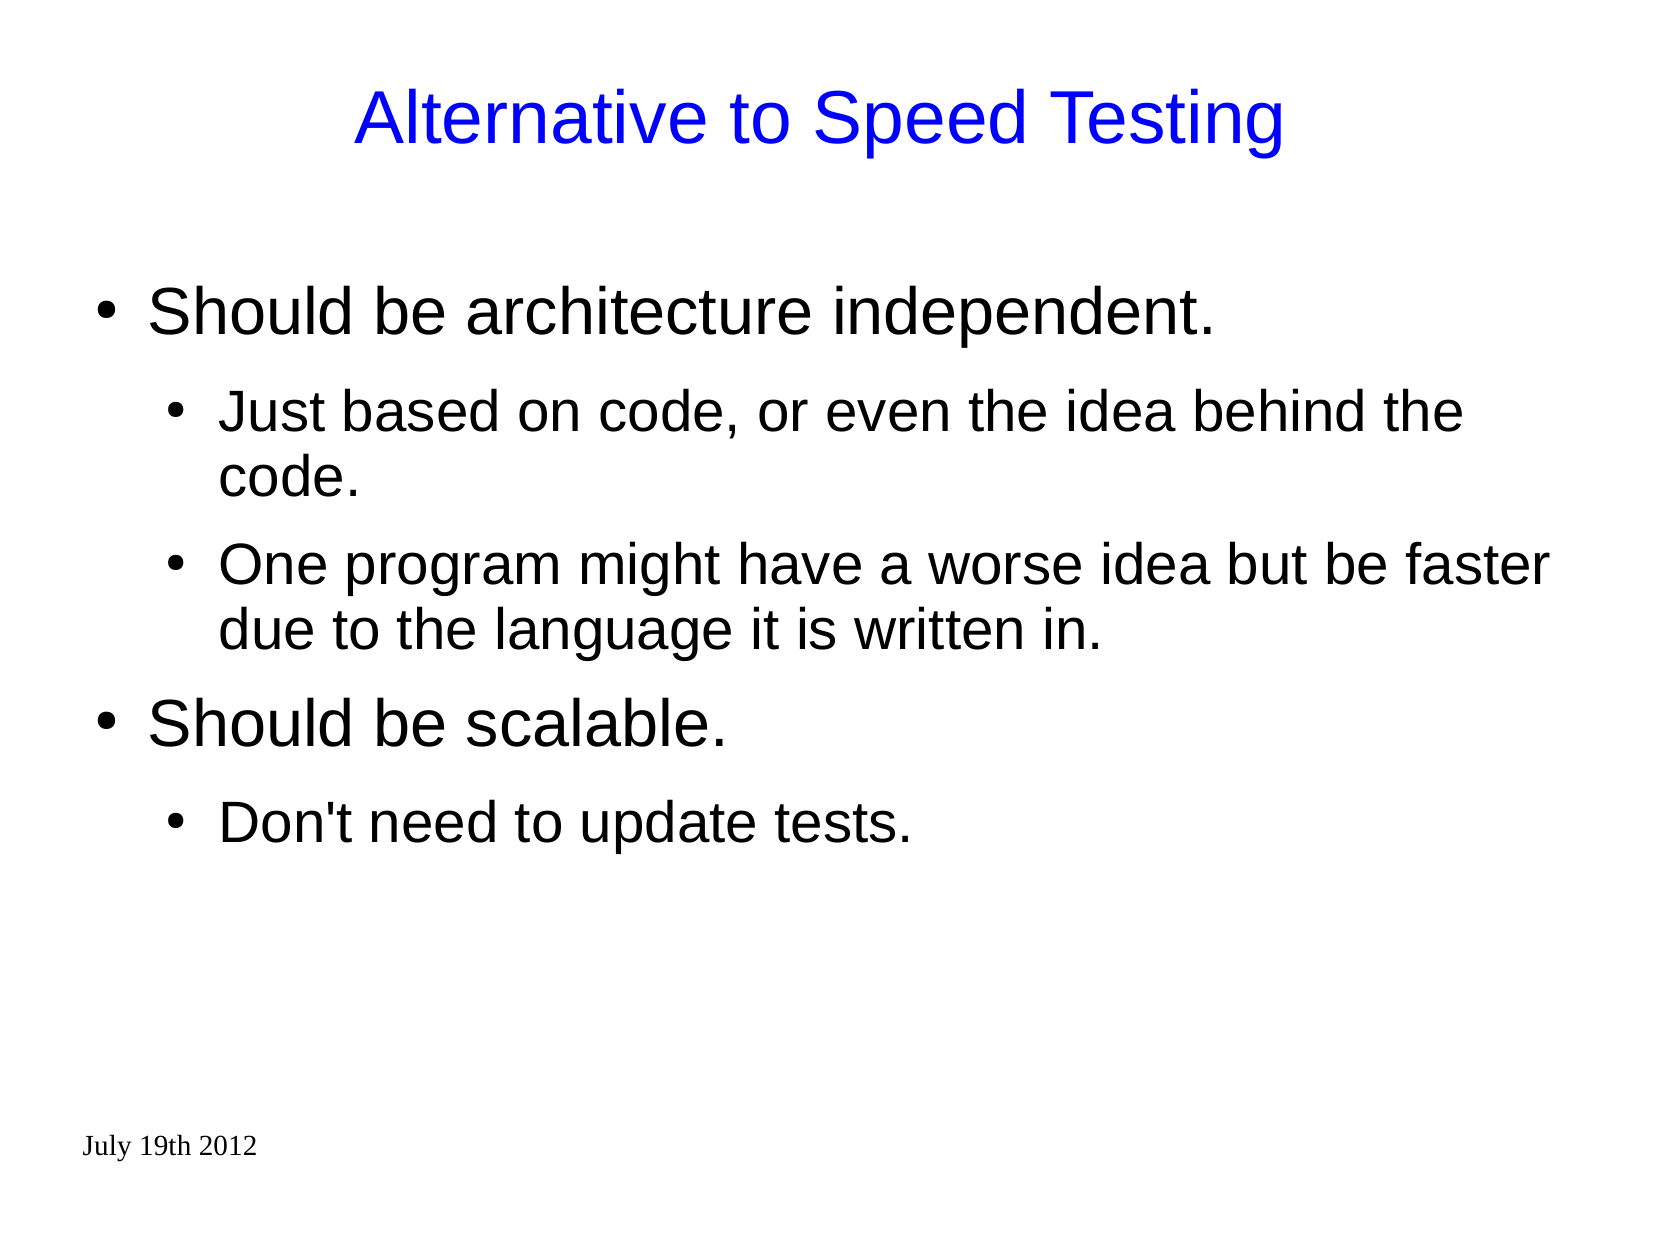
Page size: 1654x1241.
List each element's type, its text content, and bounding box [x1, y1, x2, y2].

title Alternative to Speed Testing [76, 58, 1565, 178]
list Should be architecture independent. Just based on code, or even the idea behind the code. One program might have a worse idea but be faster due to the language it is written in. Should be scalable. Don't need to update tests. [76, 274, 1565, 1093]
